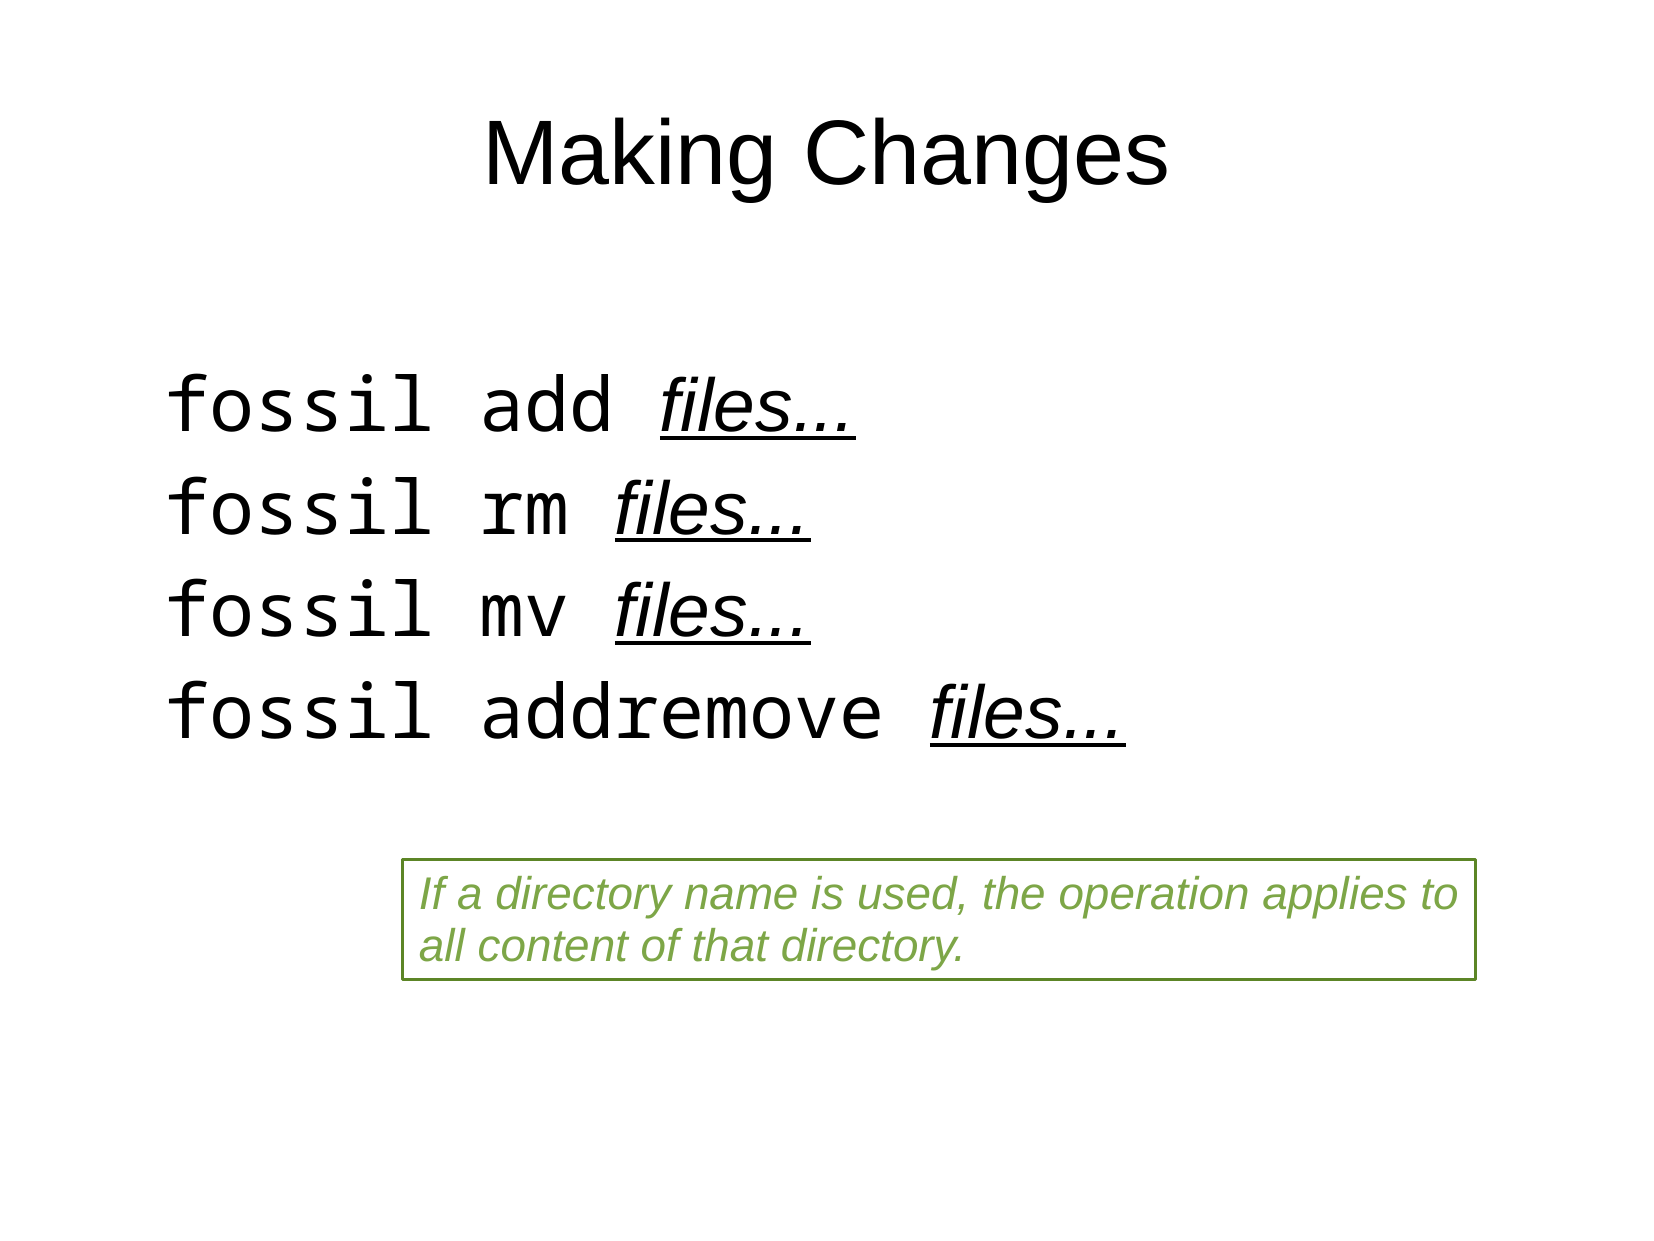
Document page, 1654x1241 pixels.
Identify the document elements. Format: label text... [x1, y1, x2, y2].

text_box If a directory name is used, the operation applies to all content of that directory. [402, 859, 1476, 980]
text_box fossil add files... fossil rm files... fossil mv files... fossil addremove files... [149, 344, 1134, 714]
title Making Changes [82, 49, 1571, 257]
